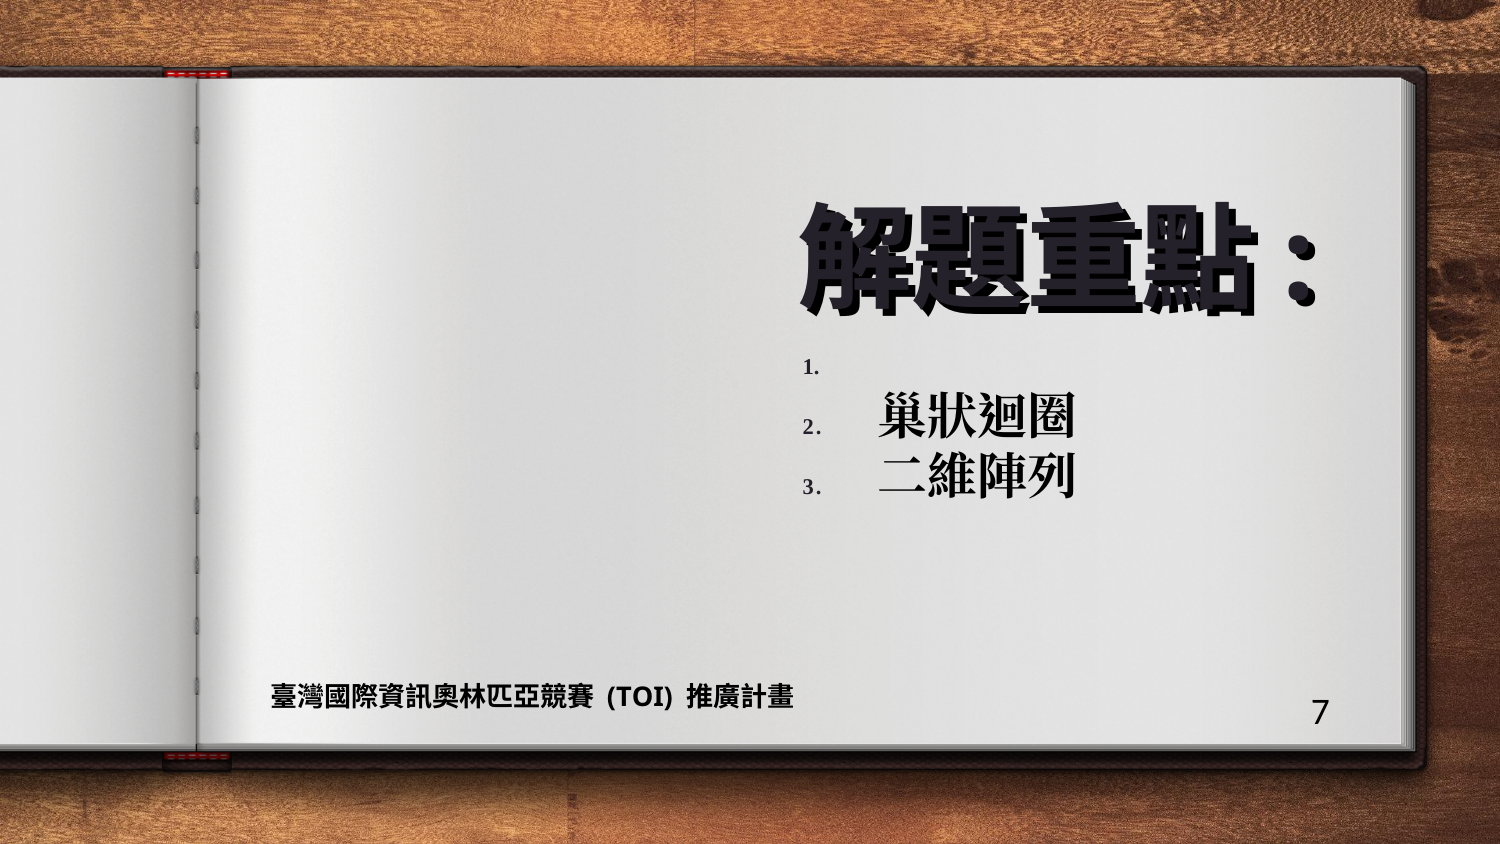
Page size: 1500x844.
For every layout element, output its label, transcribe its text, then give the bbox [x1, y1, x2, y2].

subtitle 巢狀迴圈 二維陣列 [787, 309, 1341, 584]
title 解題重點: [782, 146, 1313, 338]
text_box 7 [1295, 672, 1386, 737]
